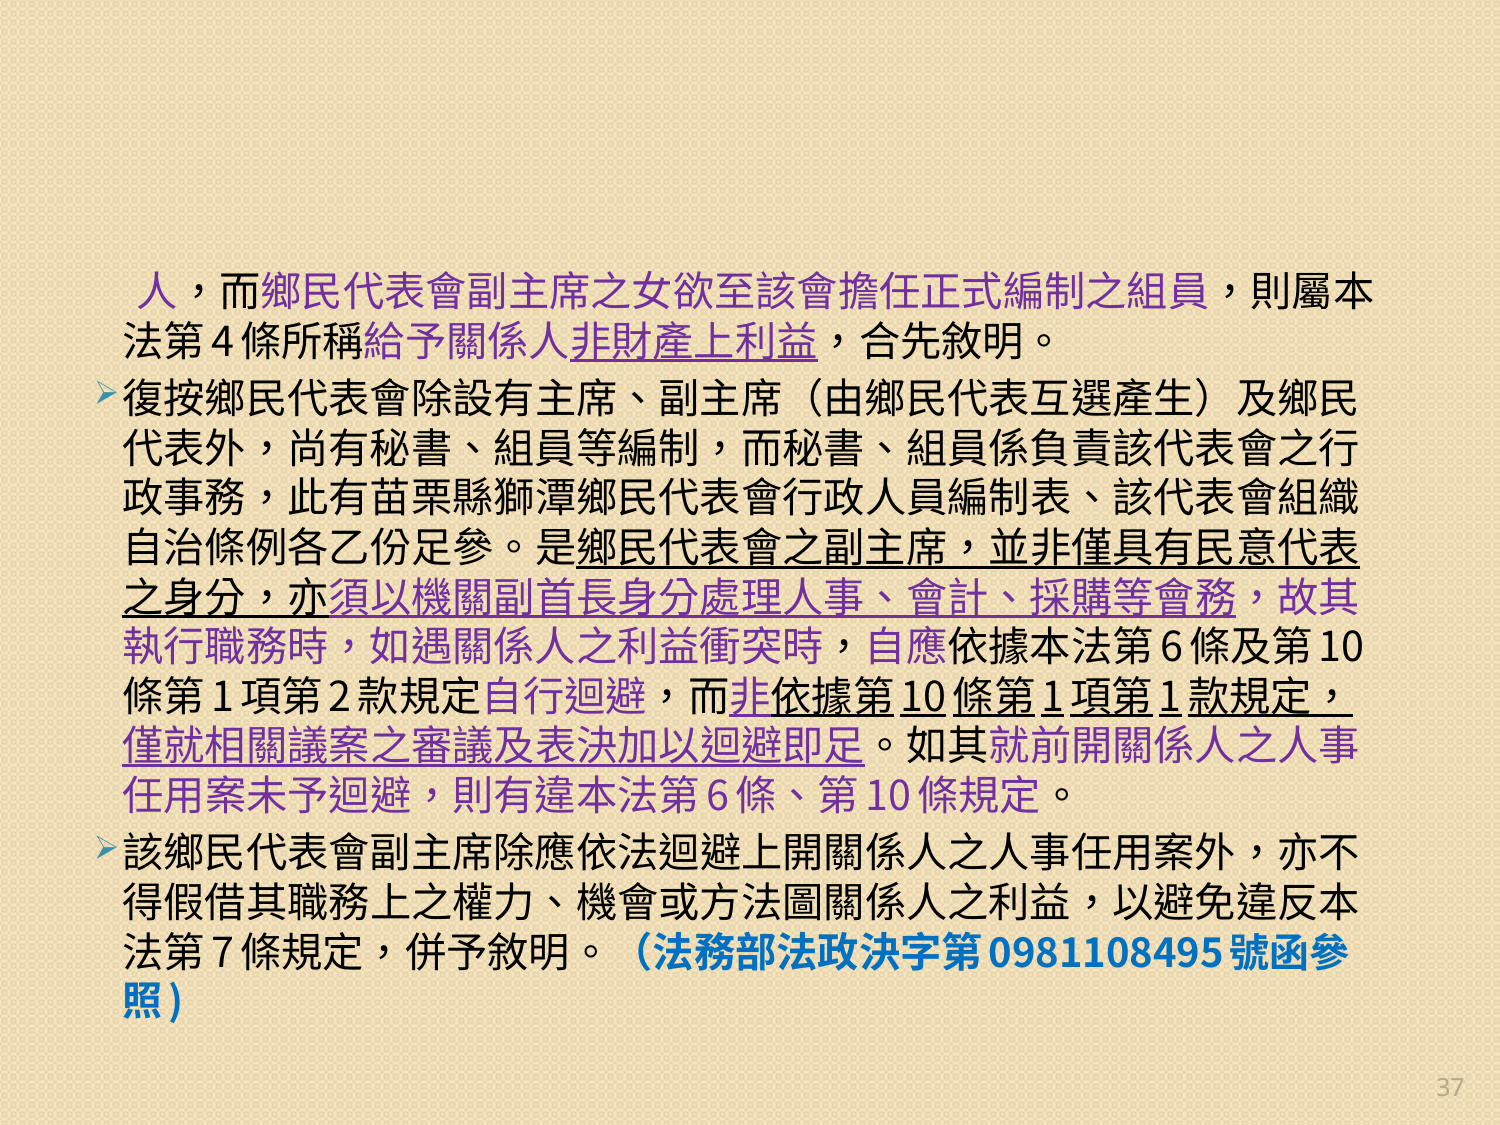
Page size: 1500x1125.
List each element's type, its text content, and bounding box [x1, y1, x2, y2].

list 人，而鄉民代表會副主席之女欲至該會擔任正式編制之組員，則屬本法第4條所稱給予關係人非財產上利益，合先敘明。 復按鄉民代表會除設有主席、副主席（由鄉民代表互選產生）及鄉民代表外，尚有秘書、組員等編制，而秘書、組員係負責該代表會之行政事務，此有苗栗縣獅潭鄉民代表會行政人員編制表、該代表會組織自治條例各乙份足參。是鄉民代表會之副主席，並非僅具有民意代表之身分，亦須以機關副首長身分處理人事、會計、採購等會務，故其執行職務時，如遇關係人之利益衝突時，自應依據本法第6條及第10條第1項第2款規定自行迴避，而非依據第10條第1項第1款規定，僅就相關議案之審議及表決加以迴避即足。如其就前開關係人之人事任用案未予迴避，則有違本法第6條、第10條規定。 該鄉民代表會副主席除應依法迴避上開關係人之人事任用案外，亦不得假借其職務上之權力、機會或方法圖關係人之利益，以避免違反本法第7條規定，併予敘明。（法務部法政決字第0981108495號函參照) [70, 257, 1408, 1041]
picture [0, 0, 1500, 1125]
slide_number <編號> [1413, 1034, 1488, 1113]
